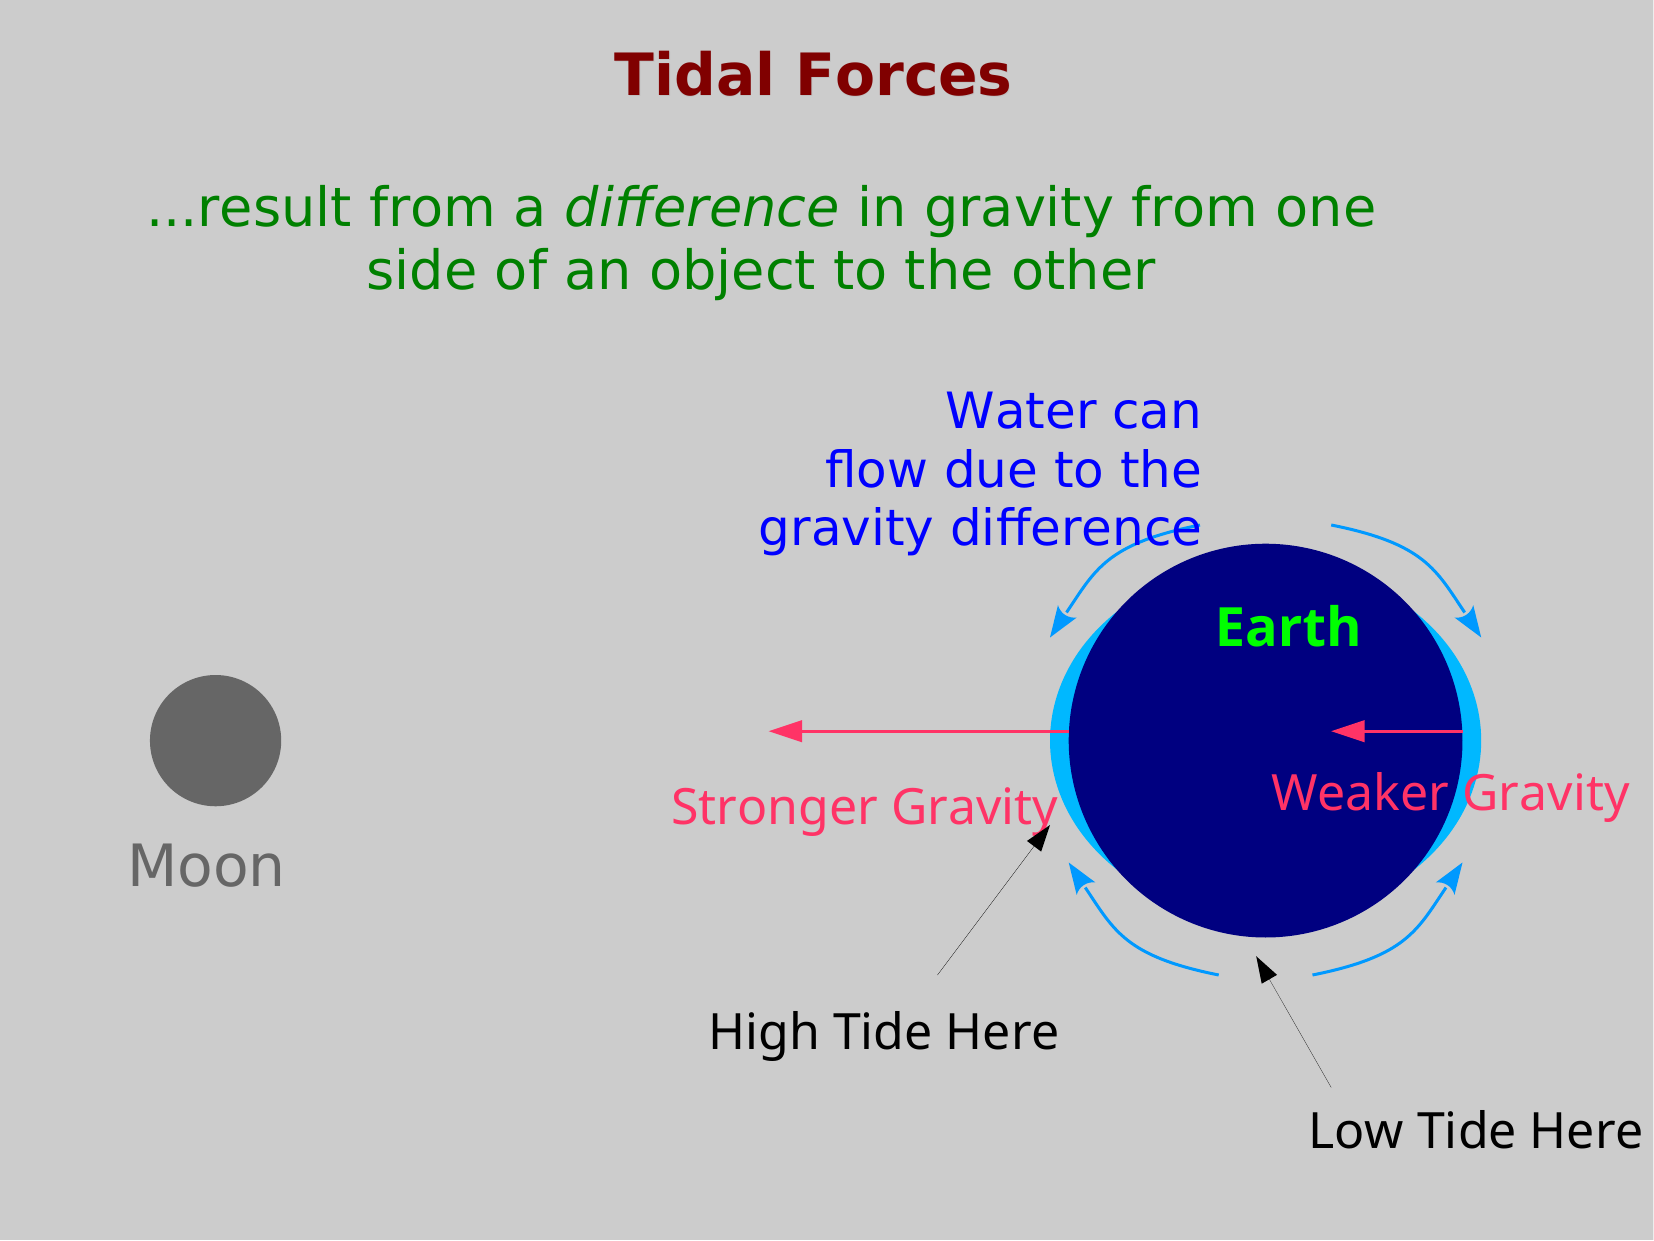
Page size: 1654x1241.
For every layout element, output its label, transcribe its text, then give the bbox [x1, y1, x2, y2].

text_box Tidal Forces [600, 34, 1028, 151]
text_box ...result from a difference in gravity from one side of an object to the other [131, 168, 1407, 336]
text_box Stronger Gravity [1026, 826, 1051, 859]
text_box Weaker Gravity [1256, 750, 1631, 846]
text_box Stronger Gravity [656, 763, 1051, 859]
text_box Low Tide Here [1293, 1087, 1649, 1183]
text_box Earth [1200, 581, 1369, 679]
text_box High Tide Here [693, 988, 1060, 1084]
text_box Water can flow due to the gravity difference [744, 375, 1210, 590]
text_box [149, 675, 282, 807]
text_box Moon [112, 825, 301, 934]
text_box [1050, 543, 1482, 938]
